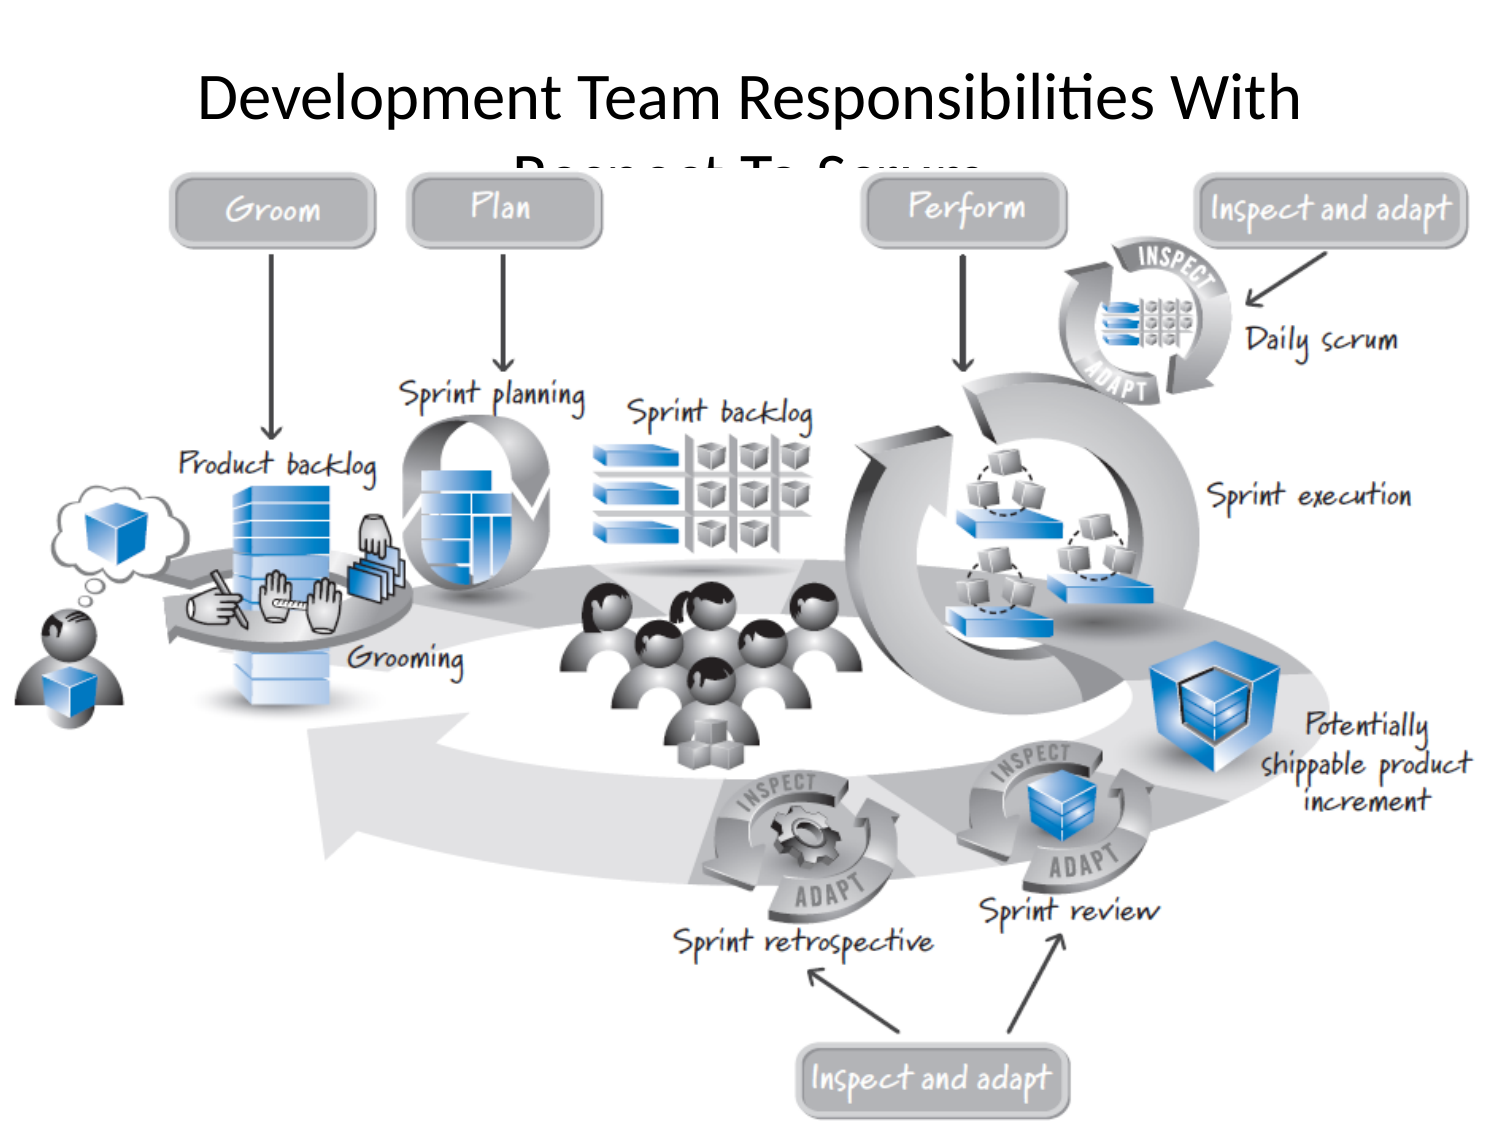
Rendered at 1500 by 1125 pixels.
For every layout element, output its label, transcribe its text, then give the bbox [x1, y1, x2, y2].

picture [12, 168, 1476, 1124]
title Development Team Responsibilities With Respect To Scrum [75, 45, 1426, 113]
